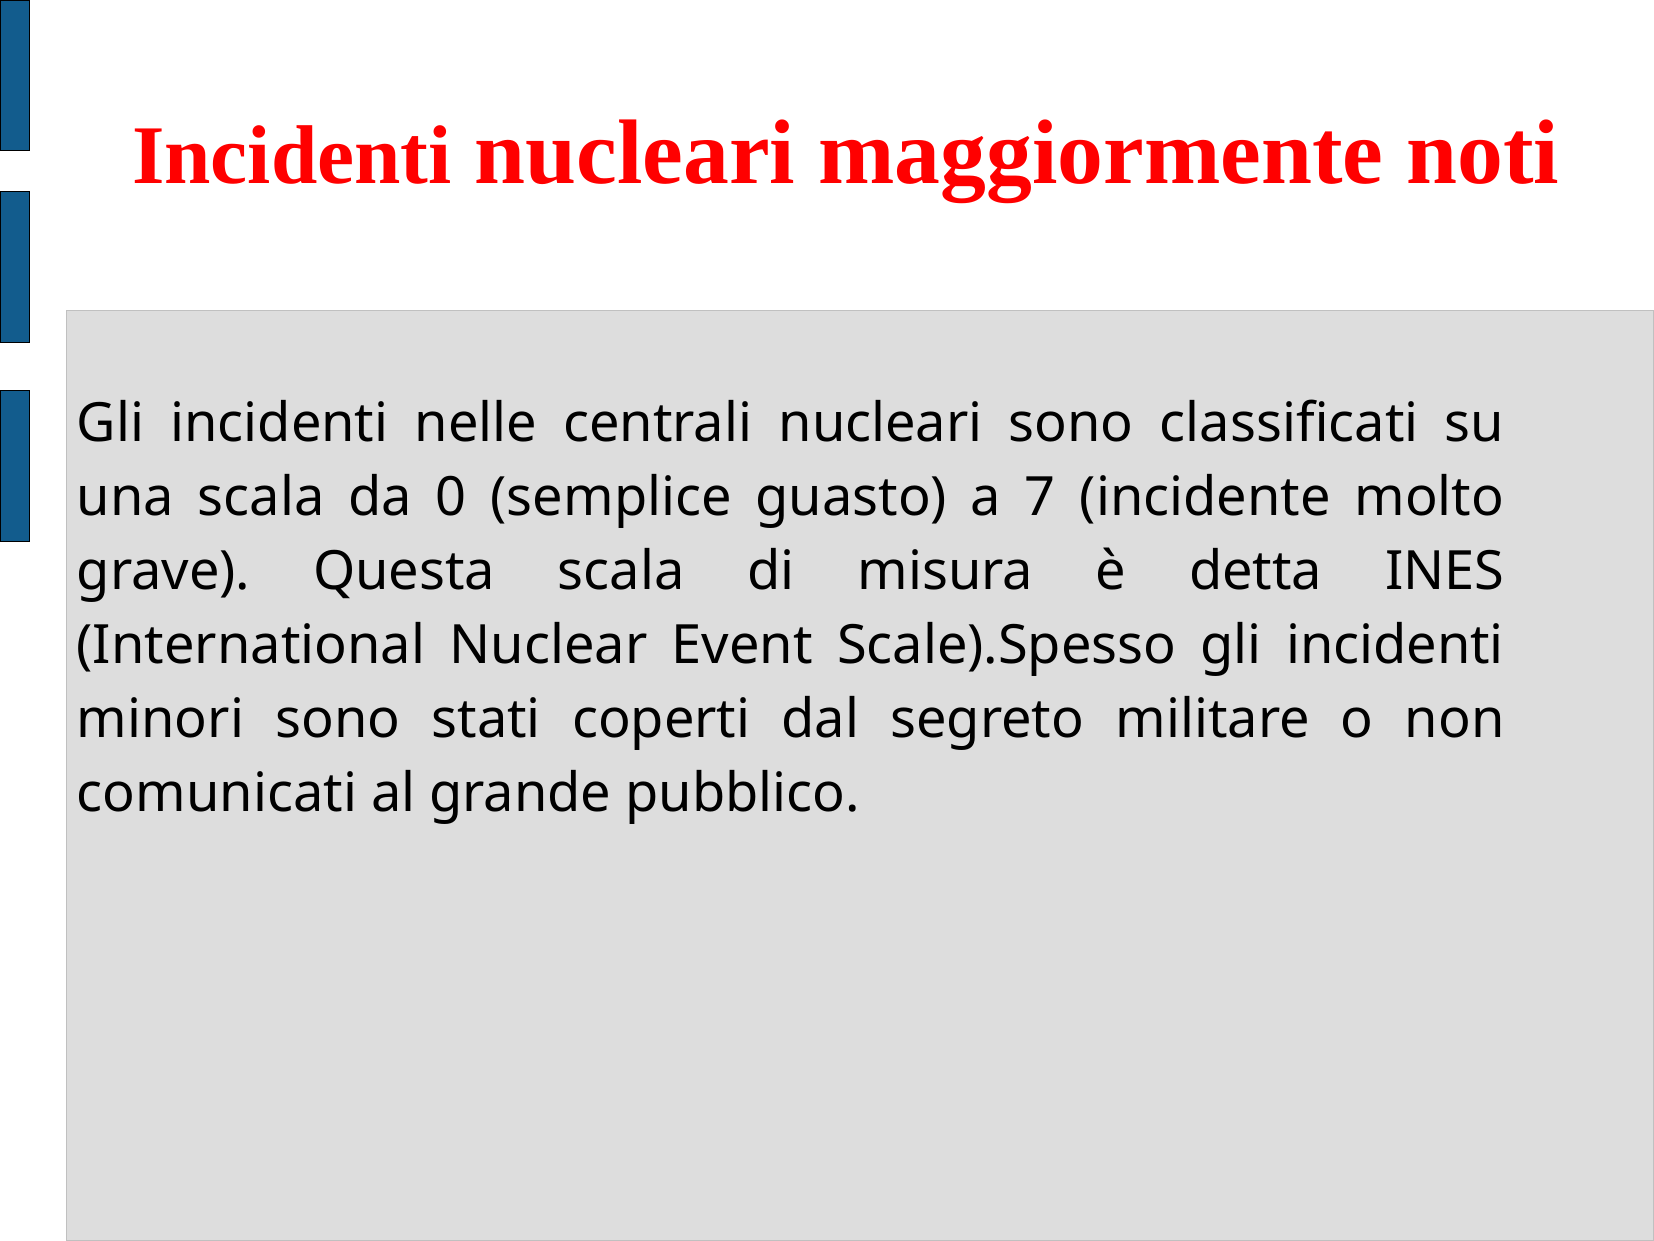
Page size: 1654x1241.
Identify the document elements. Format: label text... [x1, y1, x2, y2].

title Incidenti nucleari maggiormente noti [82, 56, 1571, 250]
subtitle Gli incidenti nelle centrali nucleari sono classificati su una scala da 0 (semplice guasto) a 7 (incidente molto grave). Questa scala di misura è detta INES (International Nuclear Event Scale).Spesso gli incidenti minori sono stati coperti dal segreto militare o non comunicati al grande pubblico. [76, 265, 1506, 945]
